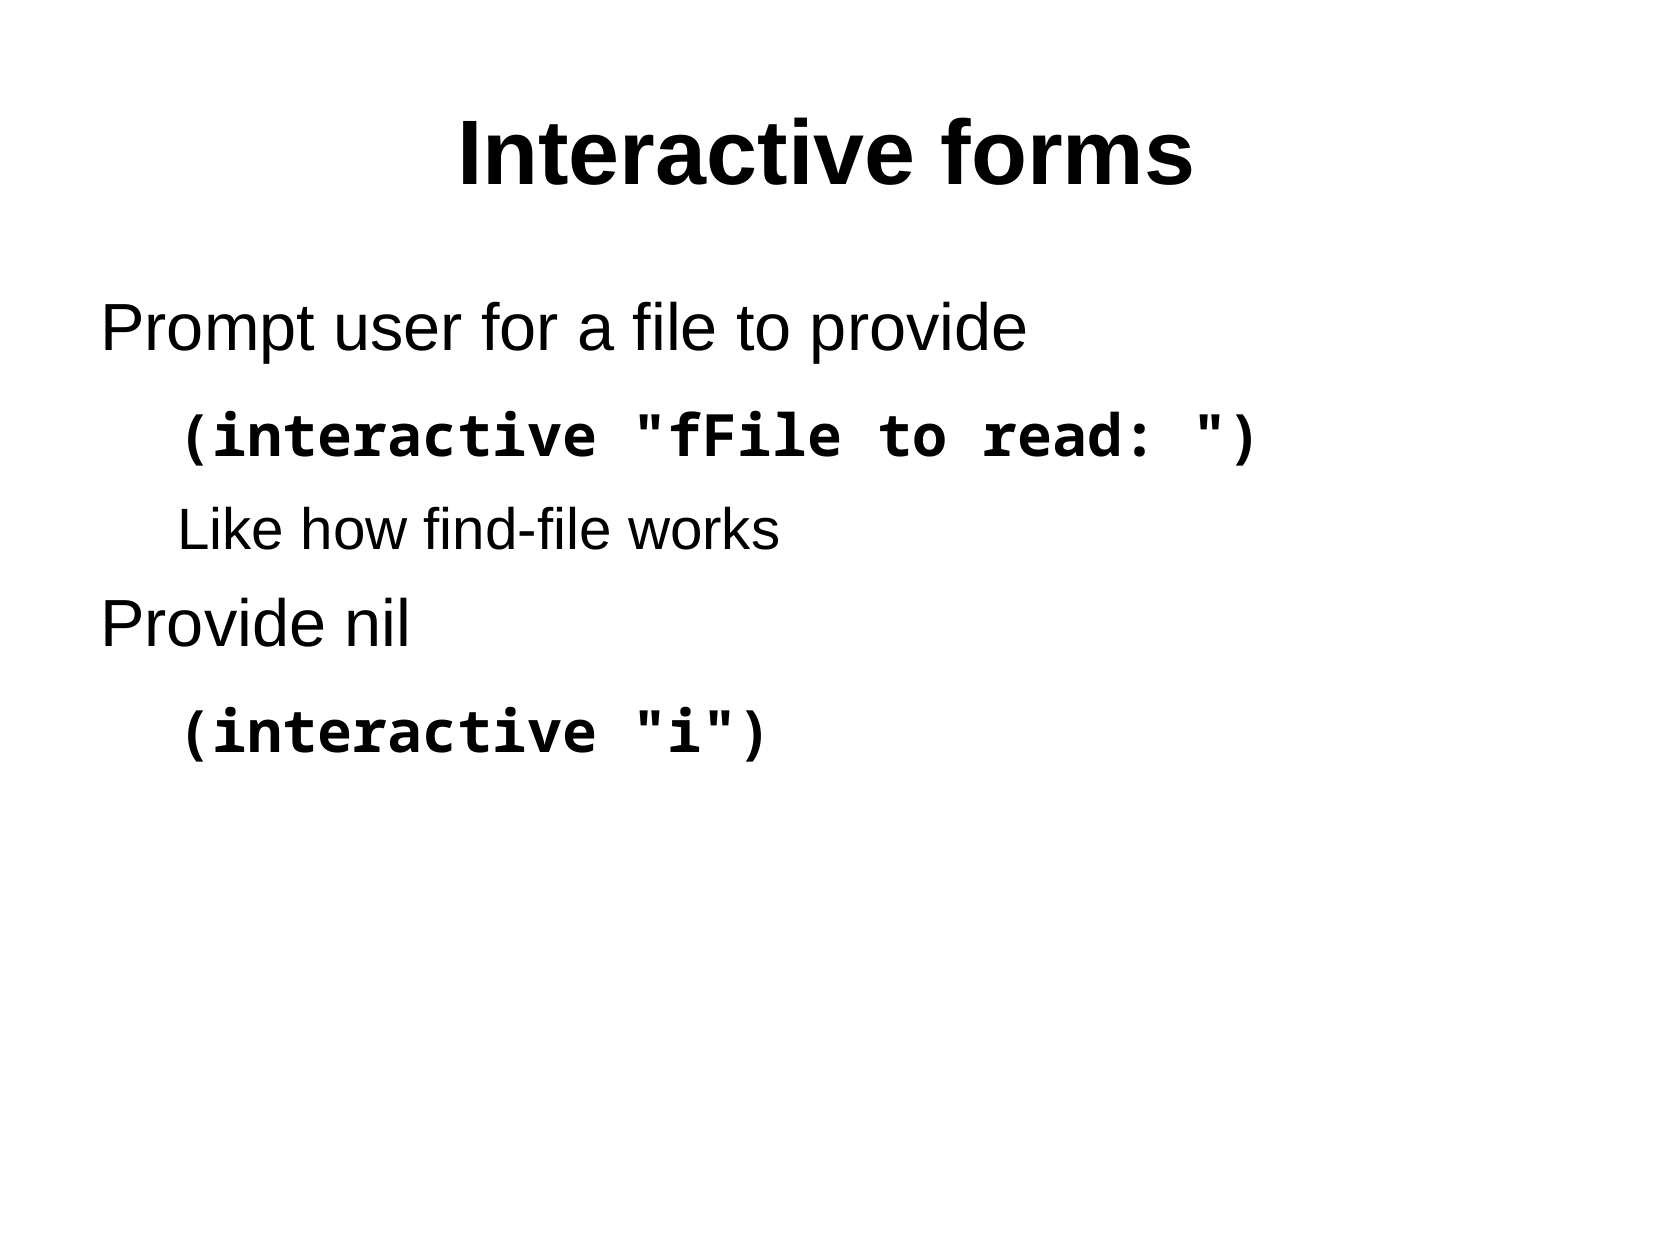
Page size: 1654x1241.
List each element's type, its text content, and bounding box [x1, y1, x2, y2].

list Prompt user for a file to provide (interactive "fFile to read: ") Like how find-file works Provide nil (interactive "i") [82, 290, 1571, 1094]
title Interactive forms [82, 56, 1571, 250]
